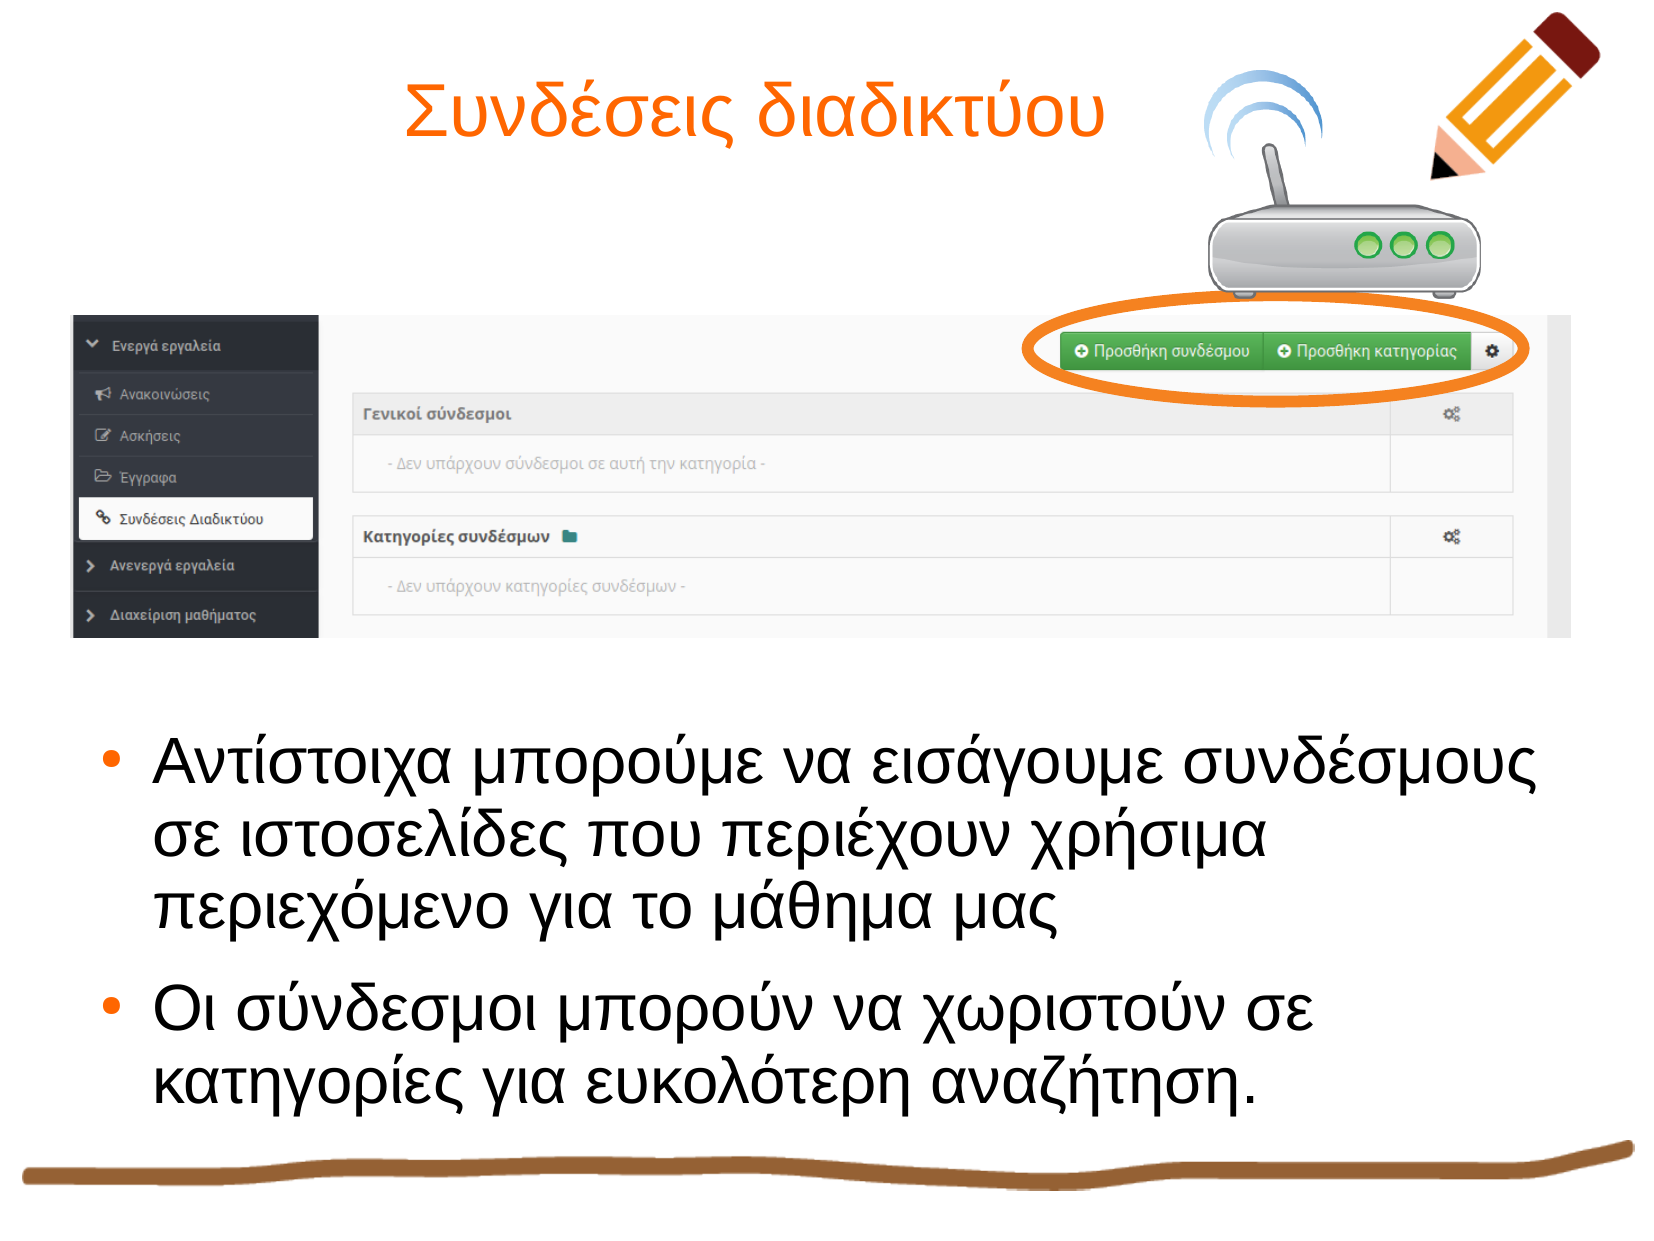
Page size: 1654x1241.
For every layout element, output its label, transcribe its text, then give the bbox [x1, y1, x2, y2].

picture [1204, 12, 1601, 299]
list Αντίστοιχα μπορούμε να εισάγουμε συνδέσμους σε ιστοσελίδες που περιέχουν χρήσιμα περιεχόμενο για το μάθημα μας Οι σύνδεσμοι μπορούν να χωριστούν σε κατηγορίες για ευκολότερη αναζήτηση. [82, 724, 1571, 1121]
picture [1034, 315, 1517, 395]
title Συνδέσεις διαδικτύου [82, 49, 1430, 172]
picture [22, 1140, 1635, 1191]
picture [70, 315, 1571, 638]
